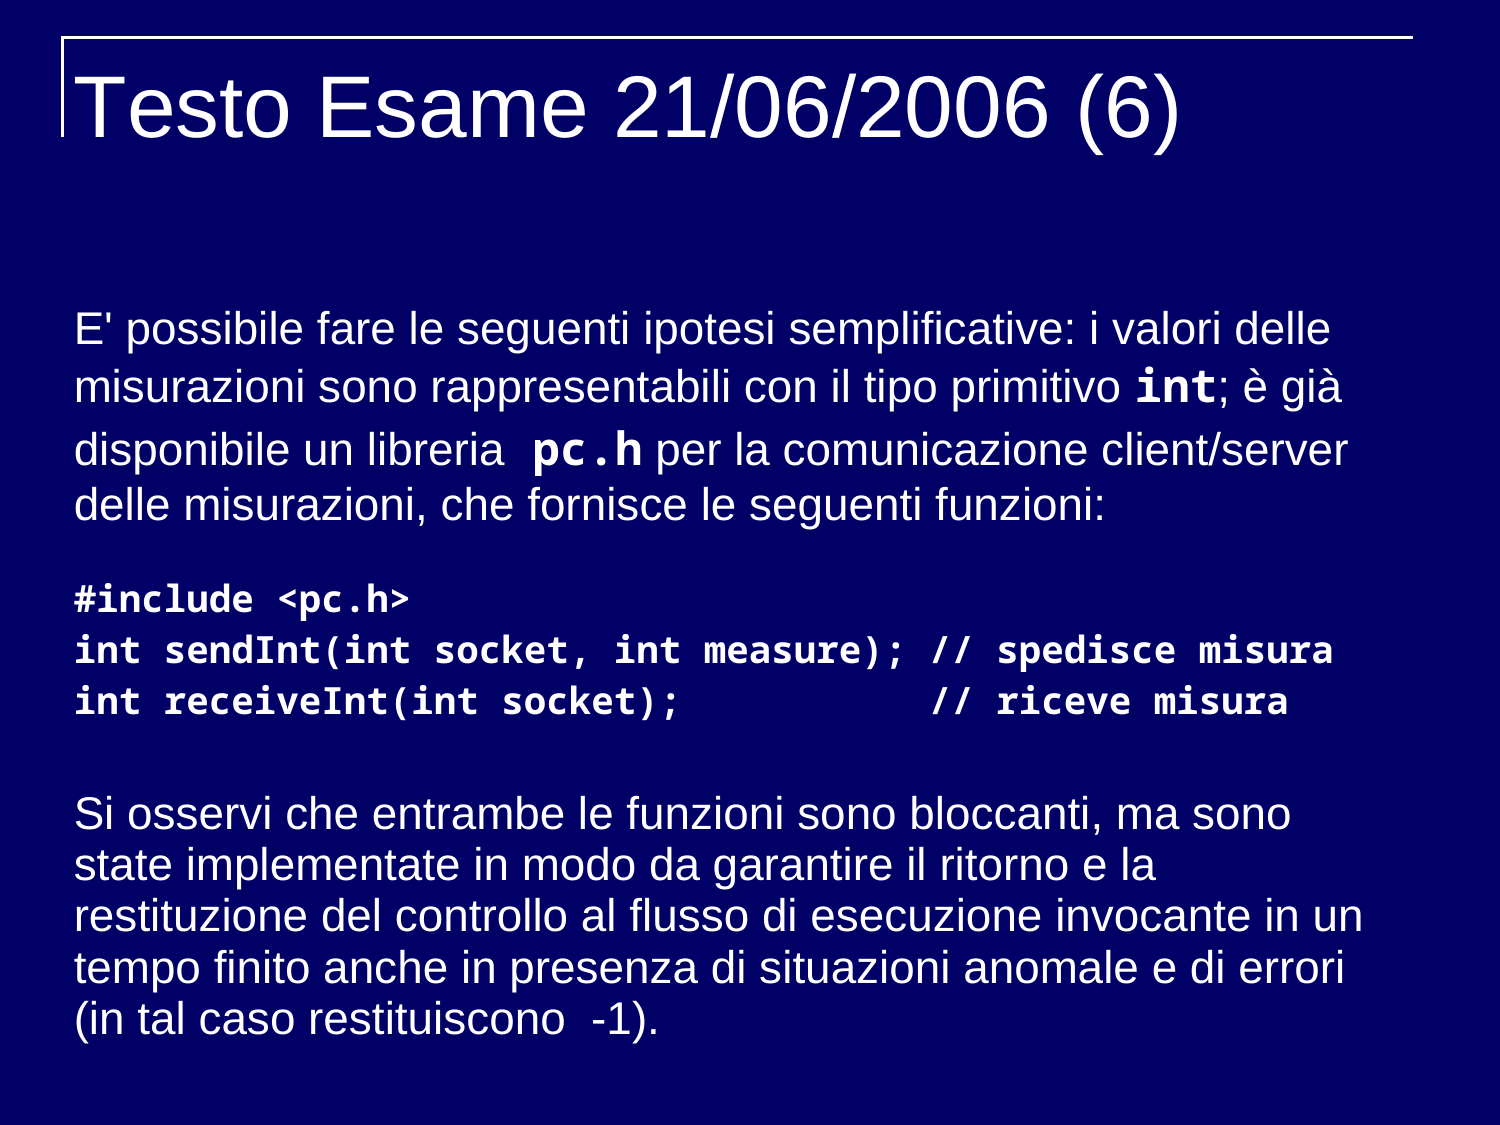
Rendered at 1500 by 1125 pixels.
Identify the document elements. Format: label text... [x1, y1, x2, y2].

text_box E' possibile fare le seguenti ipotesi semplificative: i valori delle misurazioni sono rappresentabili con il tipo primitivo int; è già disponibile un libreria pc.h per la comunicazione client/server delle misurazioni, che fornisce le seguenti funzioni: #include <pc.h> int sendInt(int socket, int measure); // spedisce misura int receiveInt(int socket); // riceve misura Si osservi che entrambe le funzioni sono bloccanti, ma sono state implementate in modo da garantire il ritorno e la restituzione del controllo al flusso di esecuzione invocante in un tempo finito anche in presenza di situazioni anomale e di errori (in tal caso restituiscono -1). [59, 295, 1412, 1053]
title Testo Esame 21/06/2006 (6) [59, 50, 1335, 178]
